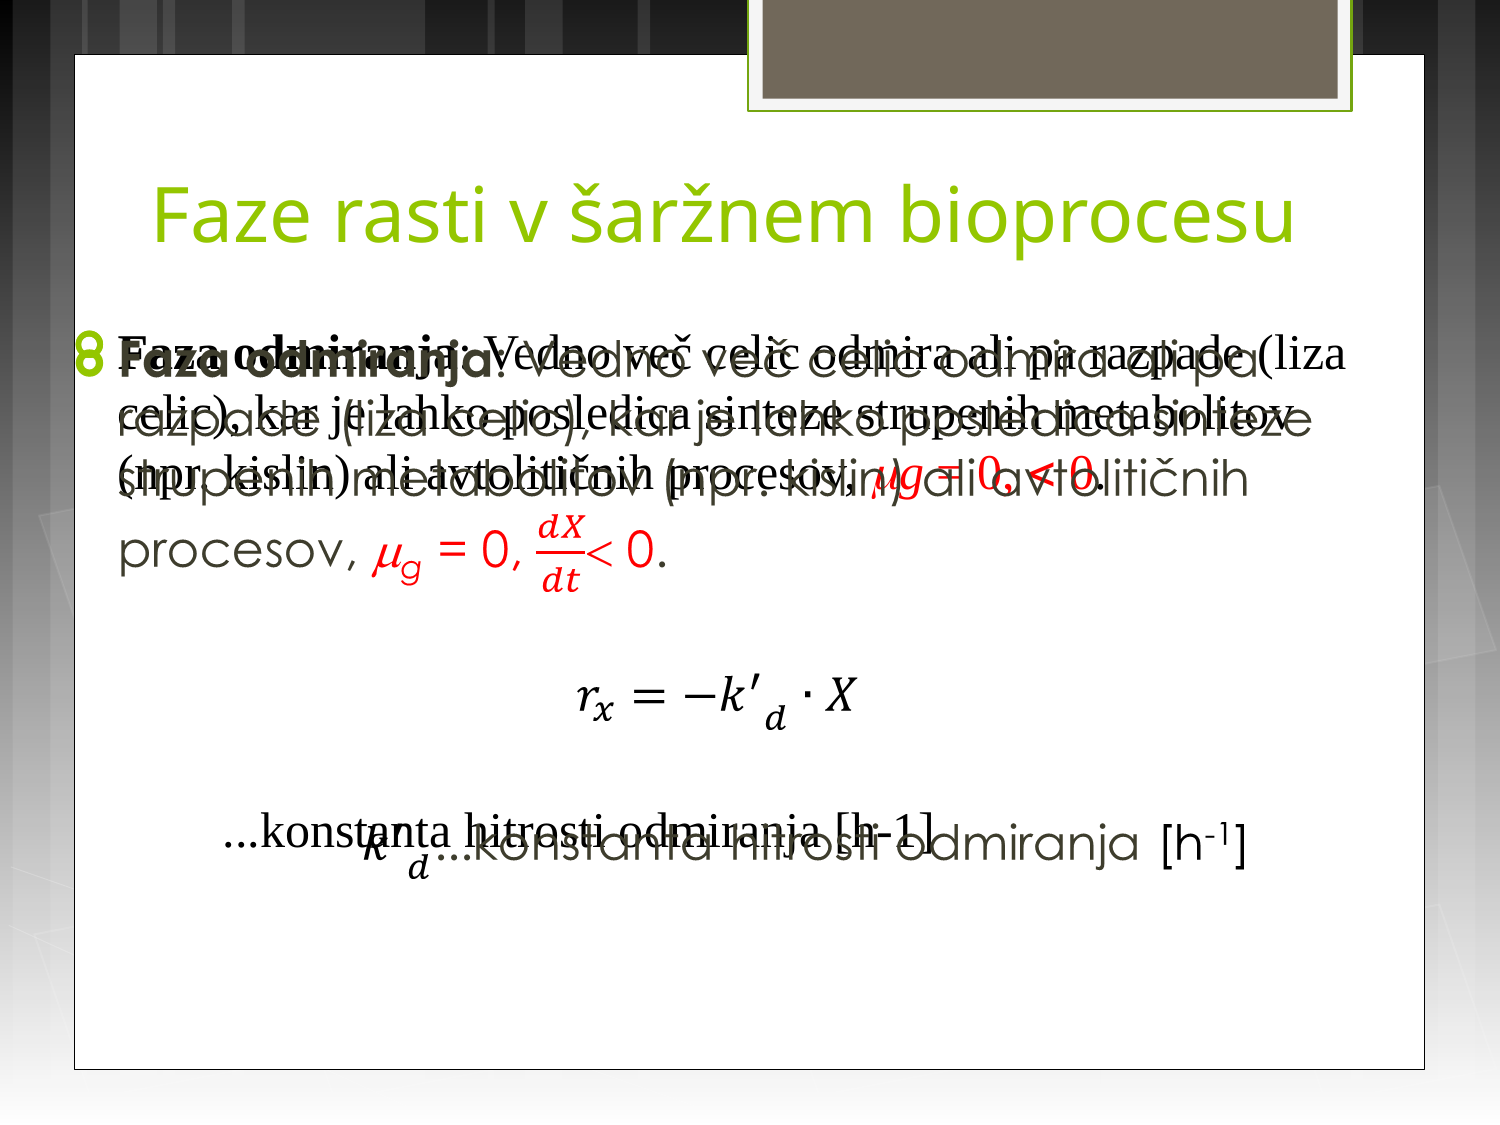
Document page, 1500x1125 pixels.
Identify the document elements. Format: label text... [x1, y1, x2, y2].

list [46, 312, 1400, 1057]
title Faze rasti v šaržnem bioprocesu [135, 78, 1363, 266]
